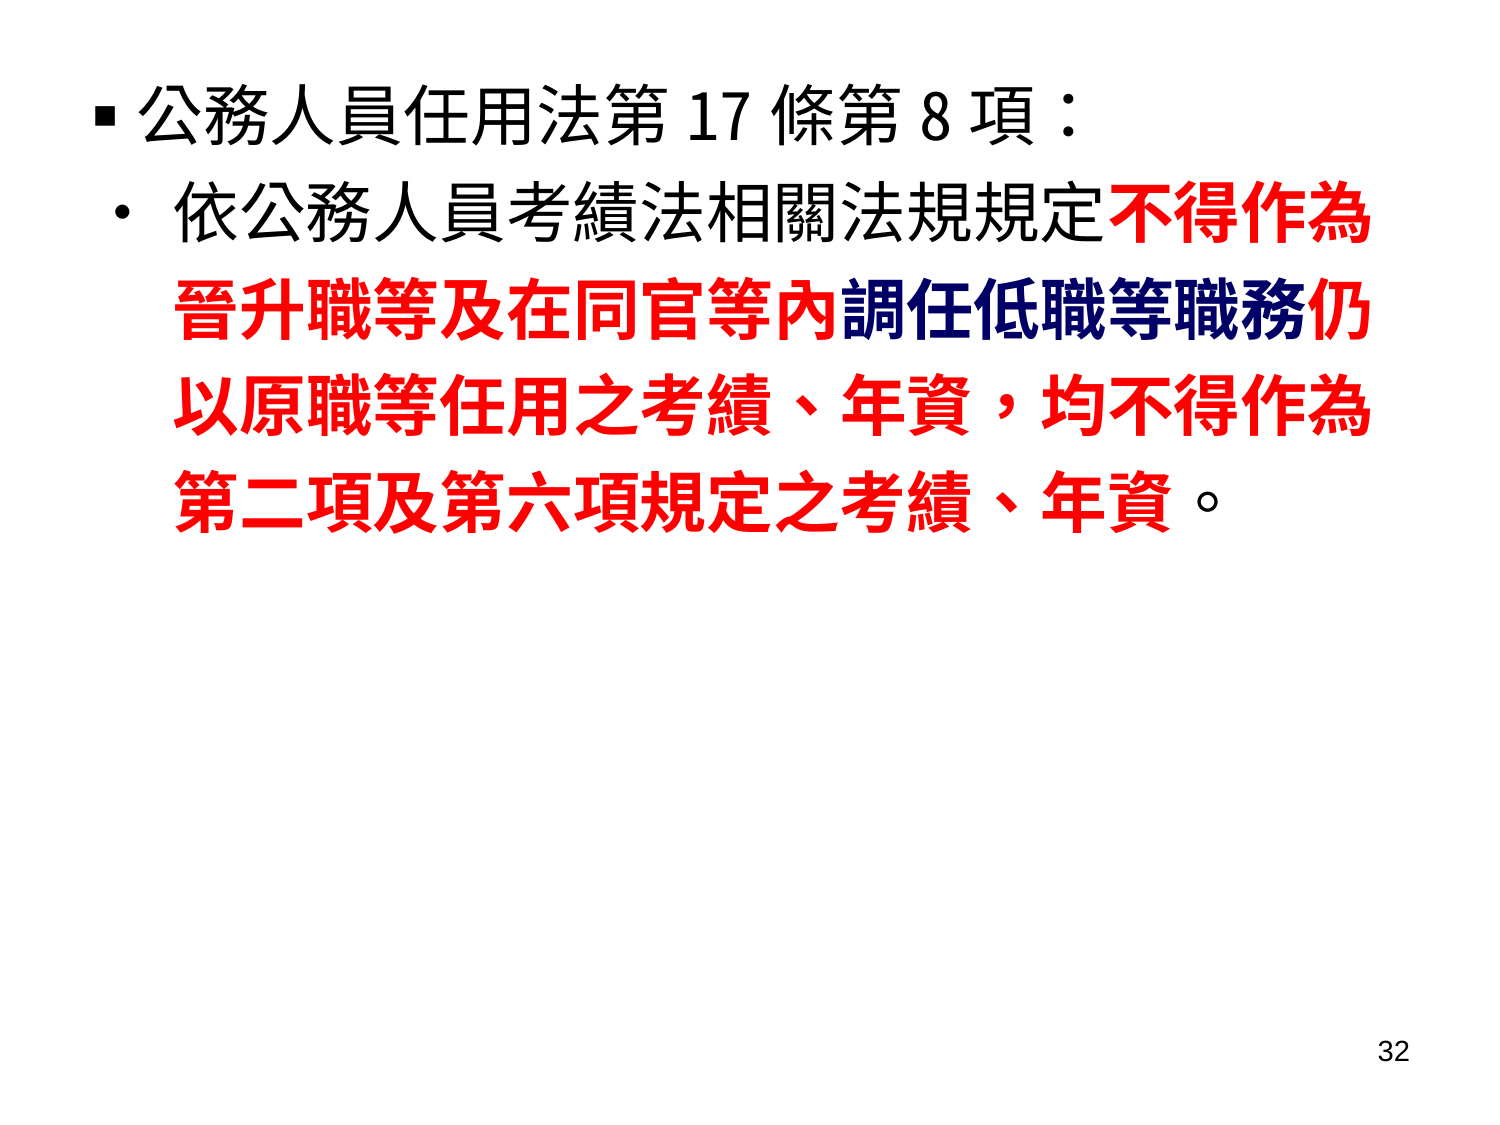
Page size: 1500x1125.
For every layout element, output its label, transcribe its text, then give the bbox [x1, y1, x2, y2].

list 公務人員任用法第17條第8項： •依公務人員考績法相關法規規定不得作為 晉升職等及在同官等內調任低職等職務仍 以原職等任用之考績、年資，均不得作為 第二項及第六項規定之考績、年資。 [75, 66, 1426, 1005]
